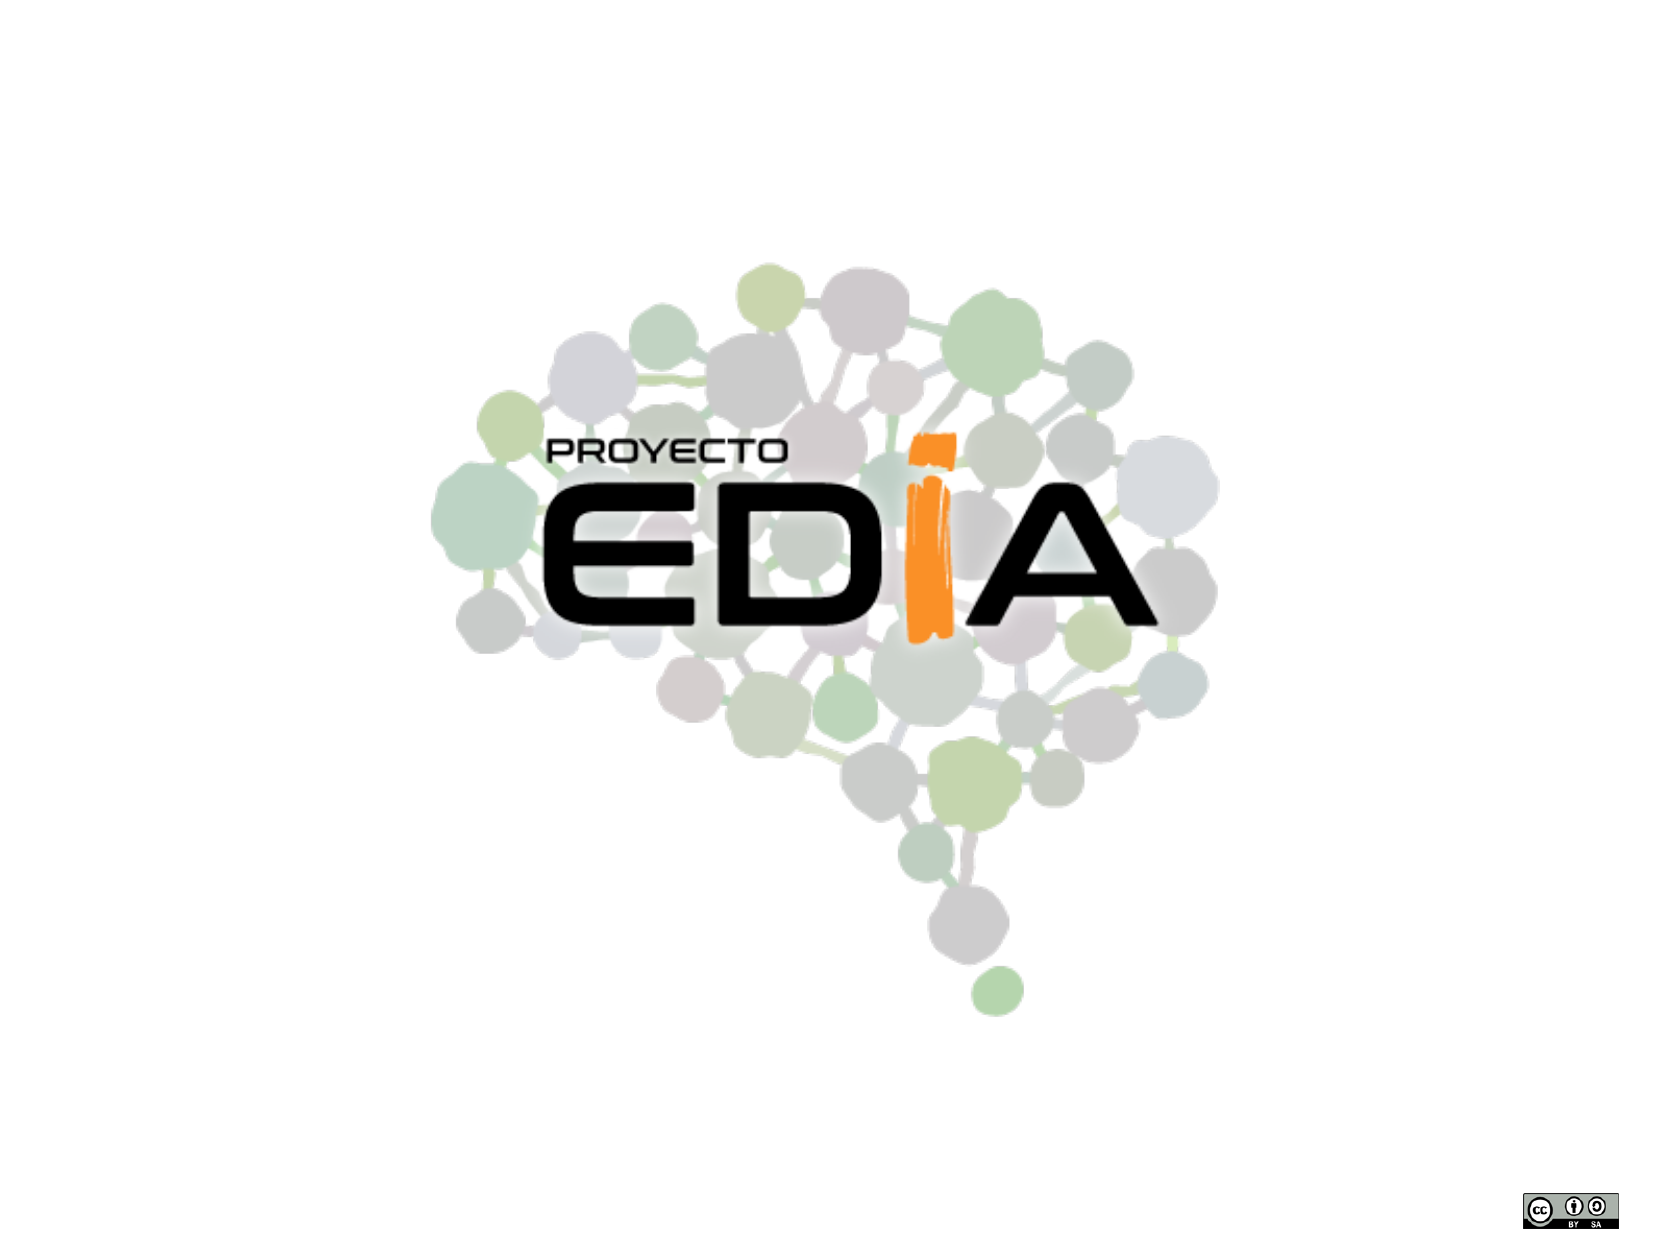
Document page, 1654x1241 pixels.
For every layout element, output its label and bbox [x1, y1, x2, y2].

picture [1523, 1193, 1619, 1229]
picture [384, 203, 1270, 1040]
